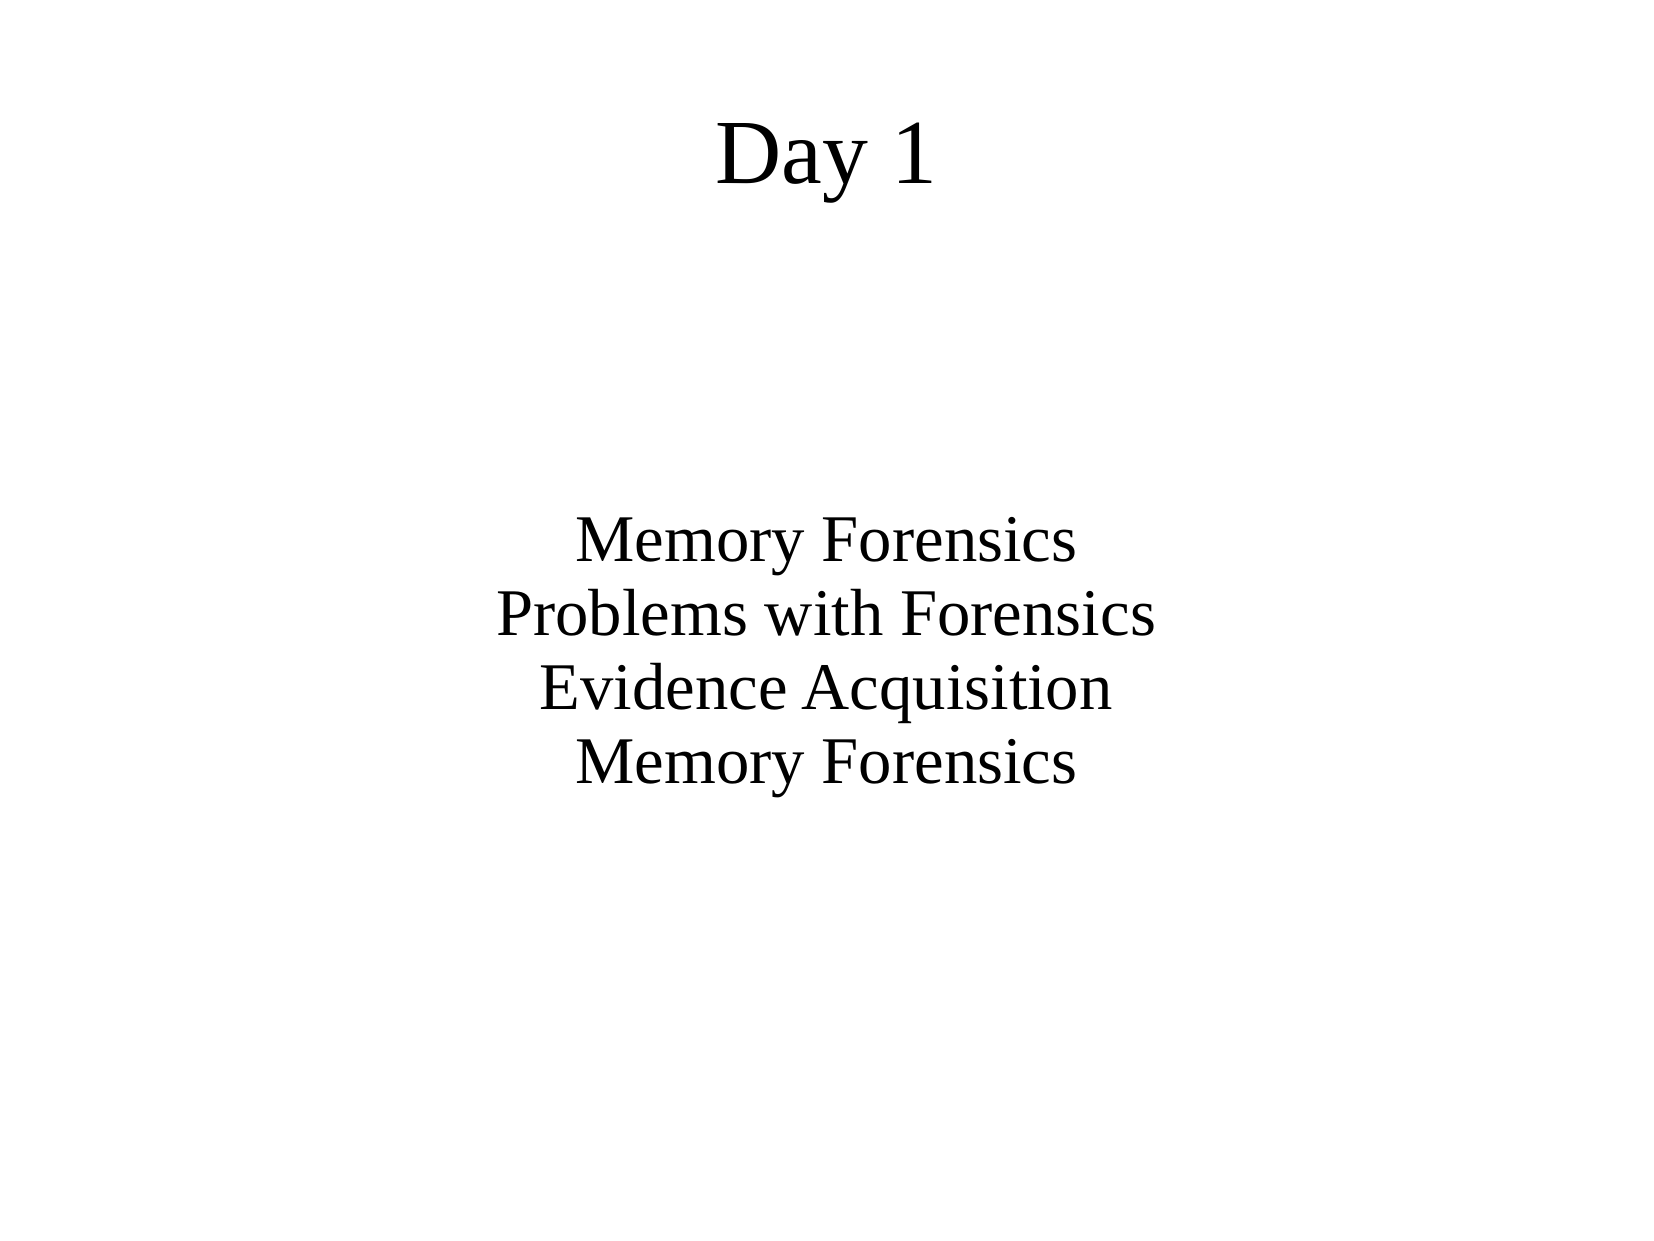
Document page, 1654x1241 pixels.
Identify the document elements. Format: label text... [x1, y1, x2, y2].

title Day 1 [82, 49, 1571, 257]
subtitle Memory Forensics Problems with Forensics Evidence Acquisition Memory Forensics [82, 290, 1571, 1010]
